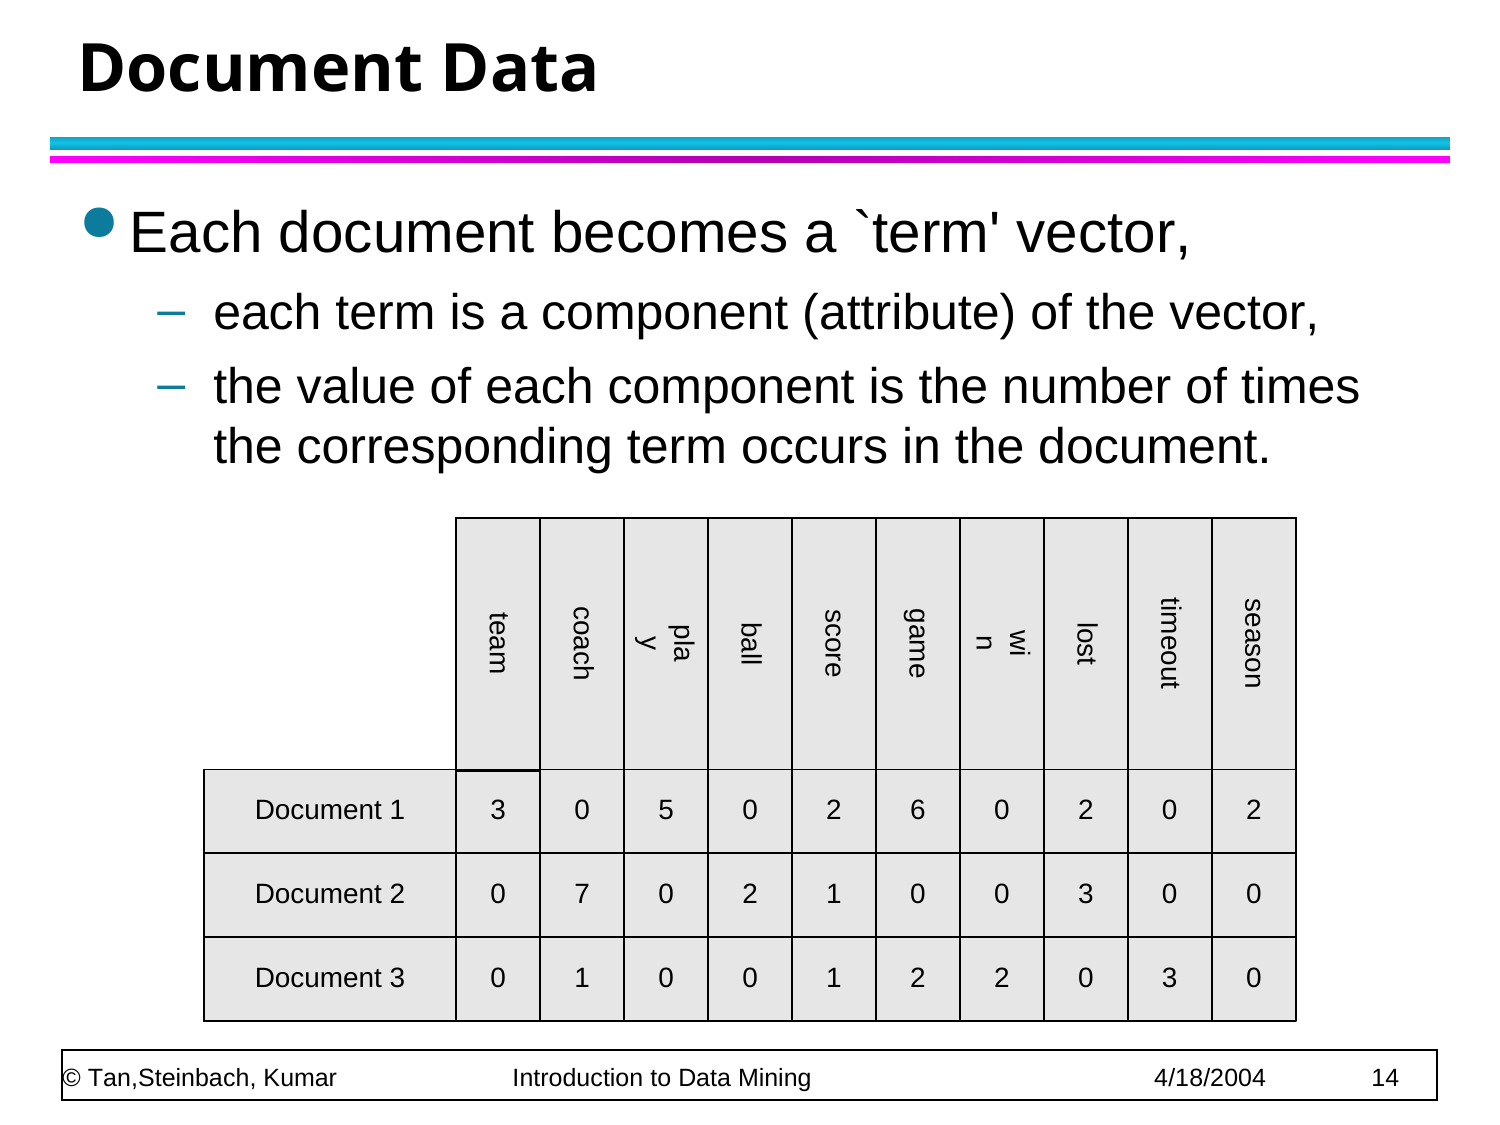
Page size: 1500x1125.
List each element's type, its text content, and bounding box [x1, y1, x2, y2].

title Document Data [62, 22, 1421, 113]
chart [200, 513, 1300, 1026]
list Each document becomes a `term' vector, each term is a component (attribute) of the vector, the value of each component is the number of times the corresponding term occurs in the document. [67, 187, 1432, 1038]
